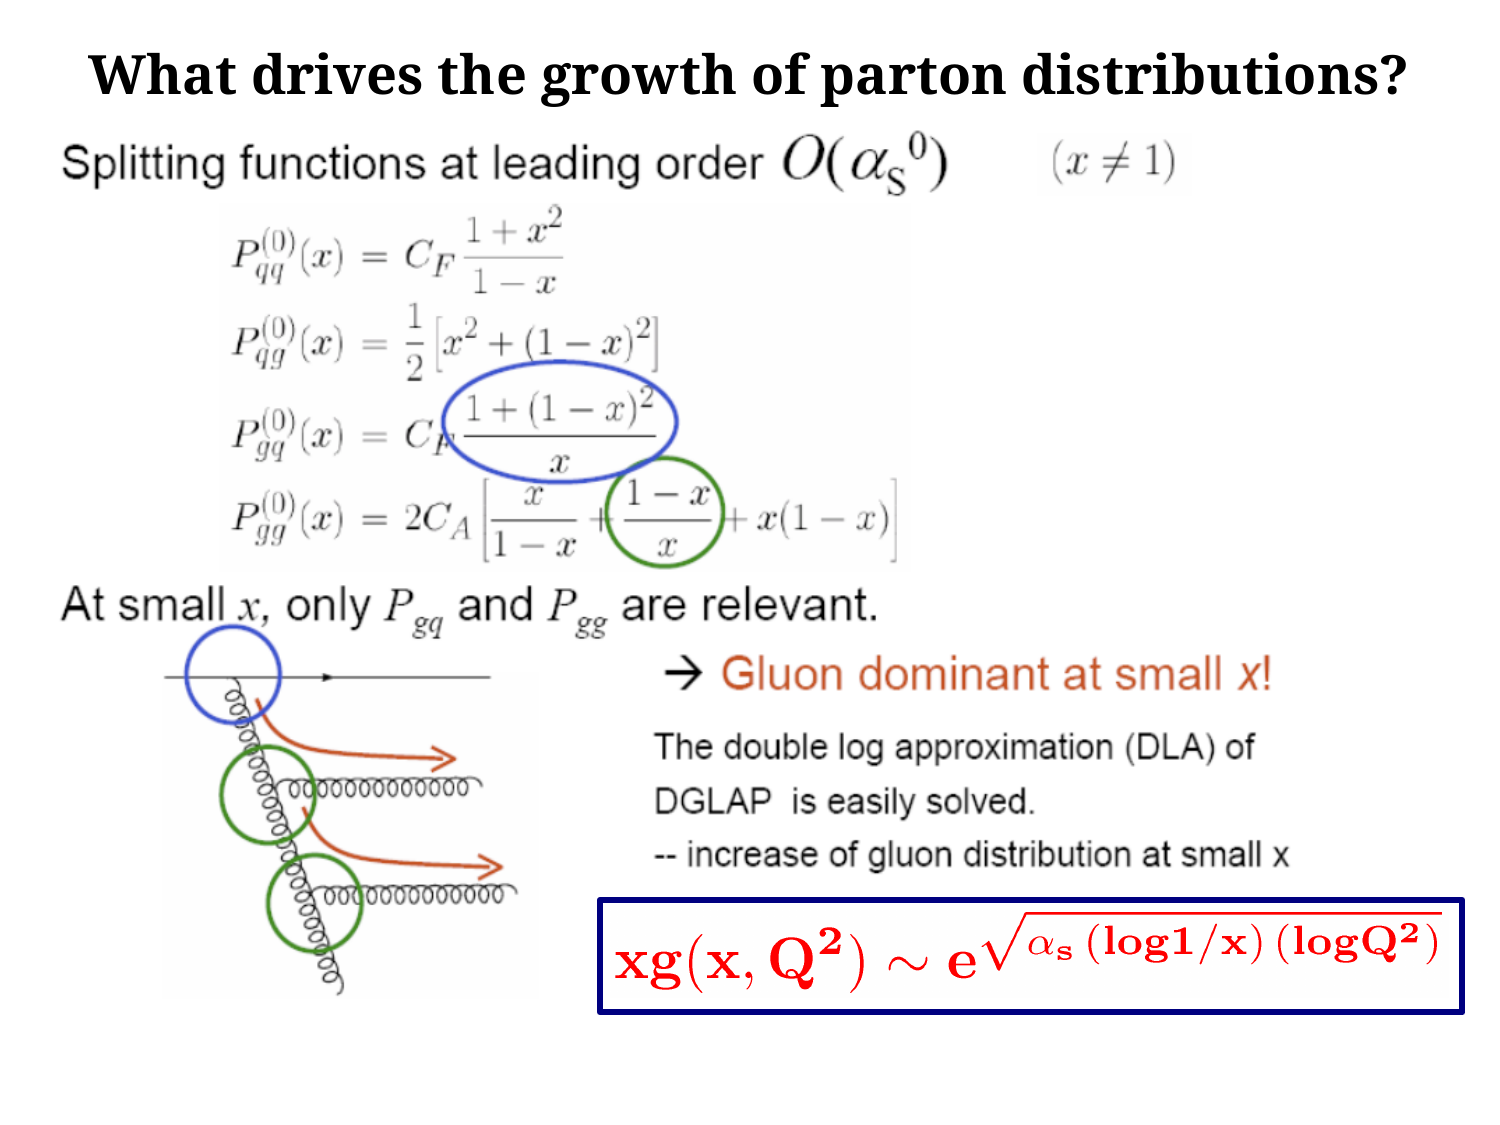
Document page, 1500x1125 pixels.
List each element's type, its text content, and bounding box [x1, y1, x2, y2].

picture [37, 188, 1313, 1013]
text_box What drives the growth of parton distributions? [0, 32, 1500, 188]
picture [603, 903, 1449, 1009]
